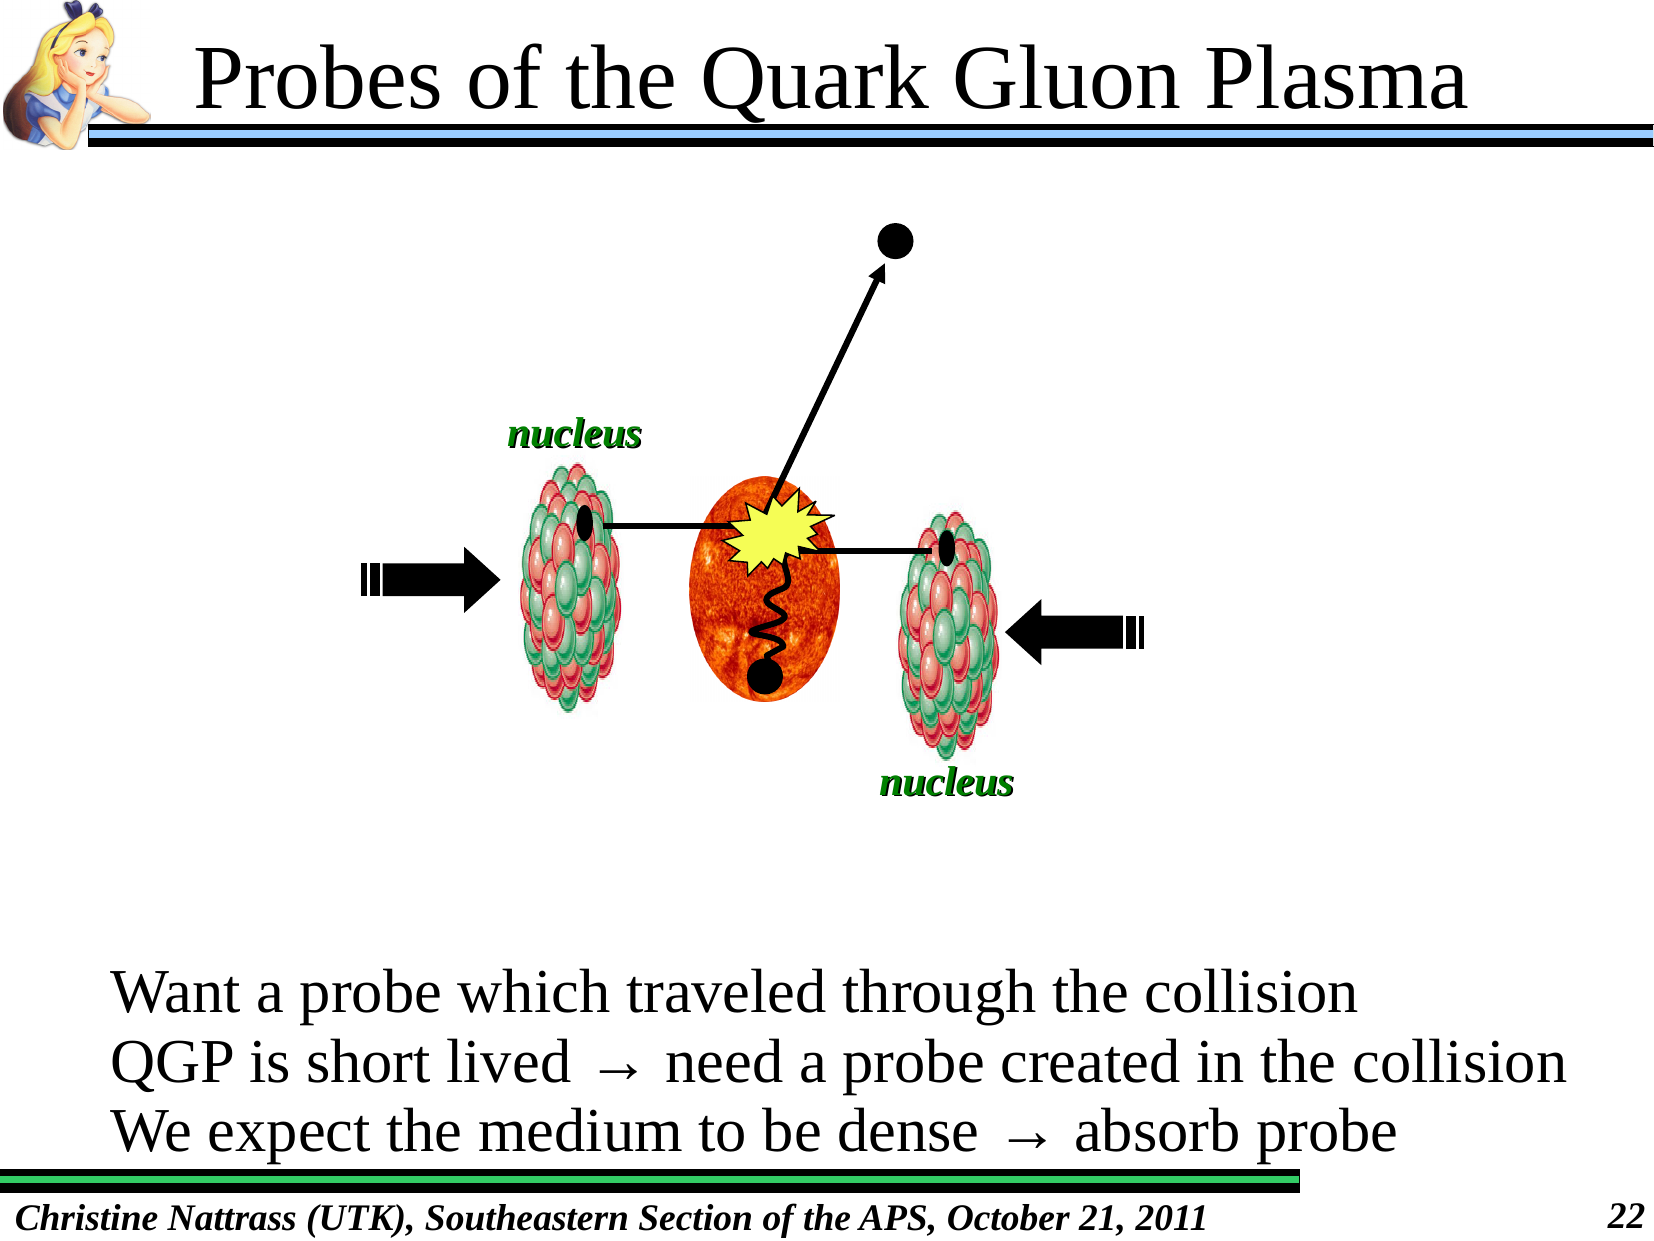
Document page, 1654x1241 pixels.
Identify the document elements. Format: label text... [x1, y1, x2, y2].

text_box [1006, 600, 1123, 664]
text_box [577, 505, 593, 541]
text_box [722, 488, 835, 576]
picture [518, 464, 624, 719]
picture [777, 476, 840, 548]
picture [689, 529, 840, 702]
picture [896, 496, 1002, 750]
text_box [1139, 616, 1144, 648]
text_box nucleus [492, 401, 657, 464]
text_box Want a probe which traveled through the collision QGP is short lived → need a probe created in the collision We expect the medium to be dense → absorb probe [95, 949, 1583, 1173]
text_box [370, 564, 379, 595]
picture [689, 476, 779, 523]
text_box [1127, 616, 1135, 648]
text_box [939, 531, 955, 566]
title Probes of the Quark Gluon Plasma [88, 15, 1577, 139]
text_box nucleus [864, 750, 1029, 812]
text_box [747, 659, 783, 694]
text_box [878, 223, 913, 259]
picture [3, 0, 151, 150]
text_box [383, 548, 500, 612]
text_box [362, 564, 366, 595]
